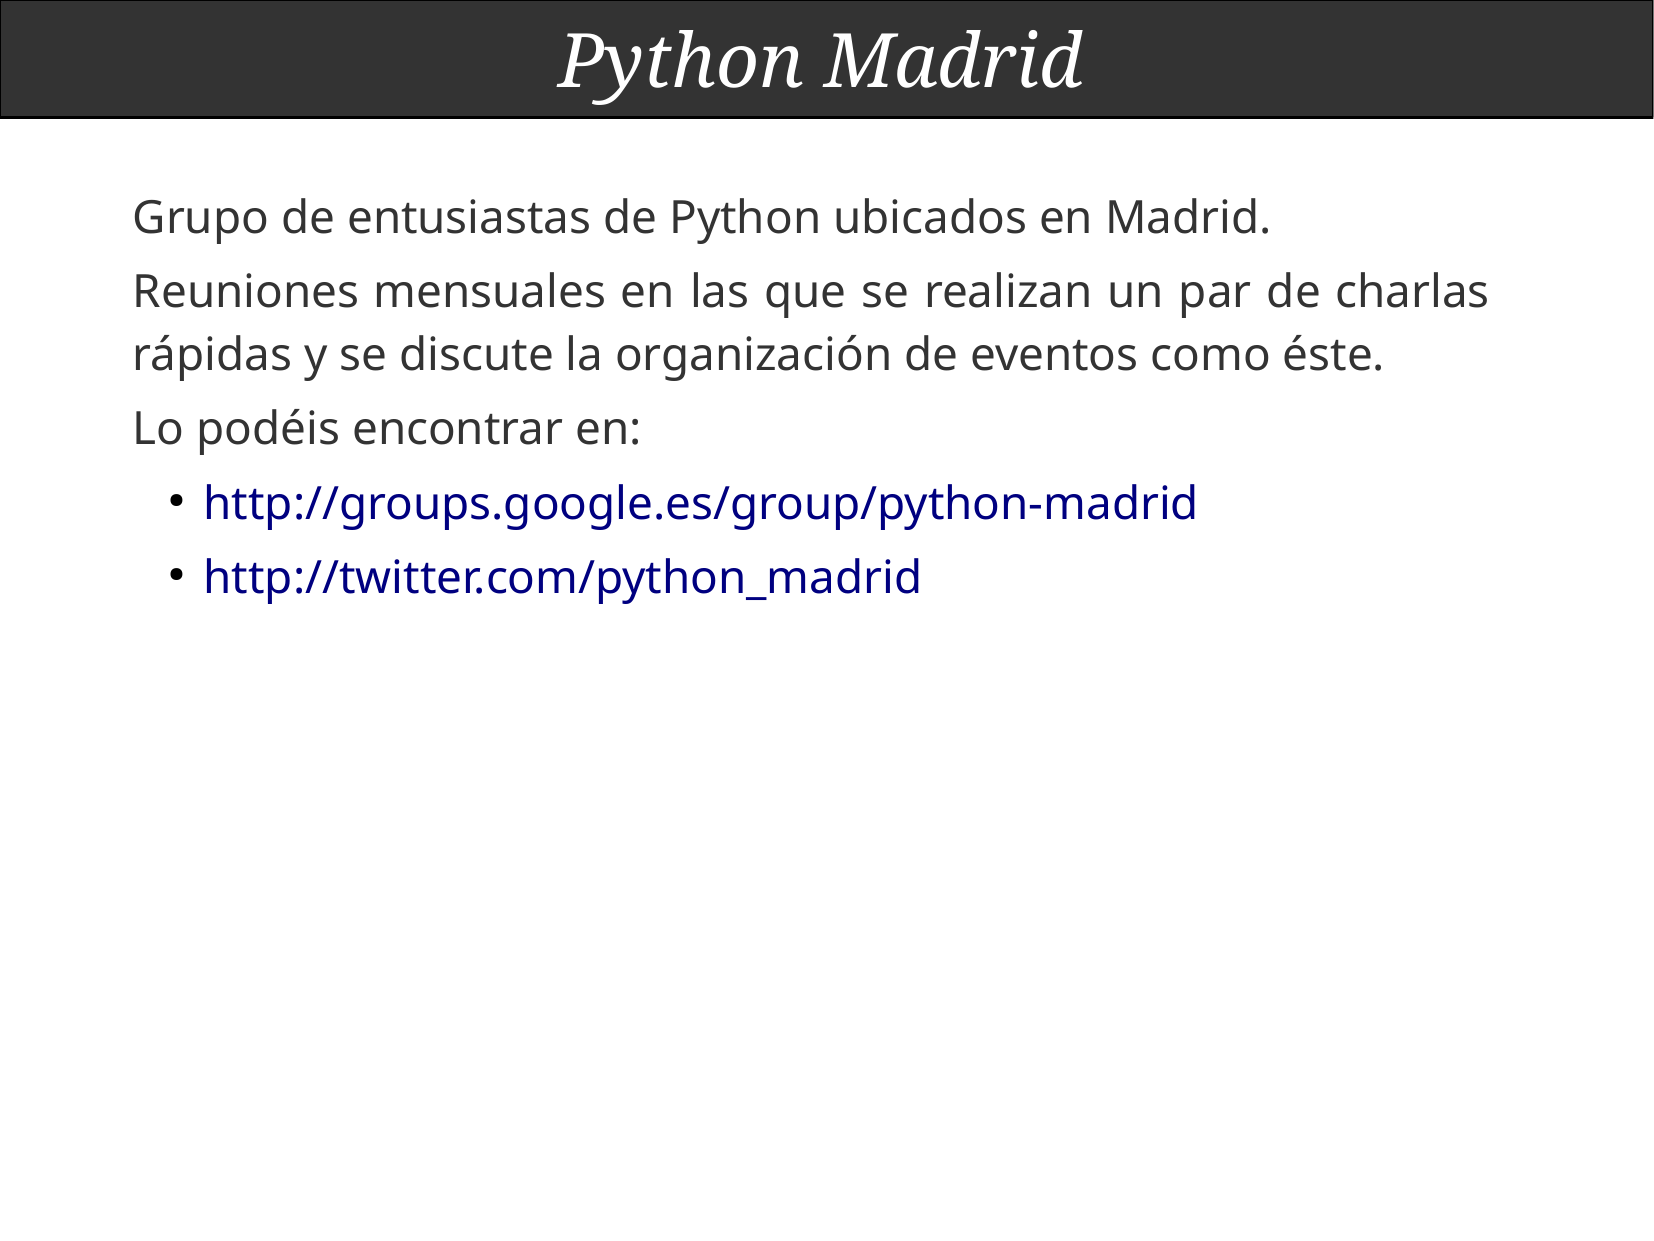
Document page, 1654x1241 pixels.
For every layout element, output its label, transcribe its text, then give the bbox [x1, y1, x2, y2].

text_box Grupo de entusiastas de Python ubicados en Madrid. Reuniones mensuales en las que se realizan un par de charlas rápidas y se discute la organización de eventos como éste. Lo podéis encontrar en: http://groups.google.es/group/python-madrid http://twitter.com/python_madrid [118, 177, 1506, 559]
text_box Python Madrid [0, 0, 1654, 101]
